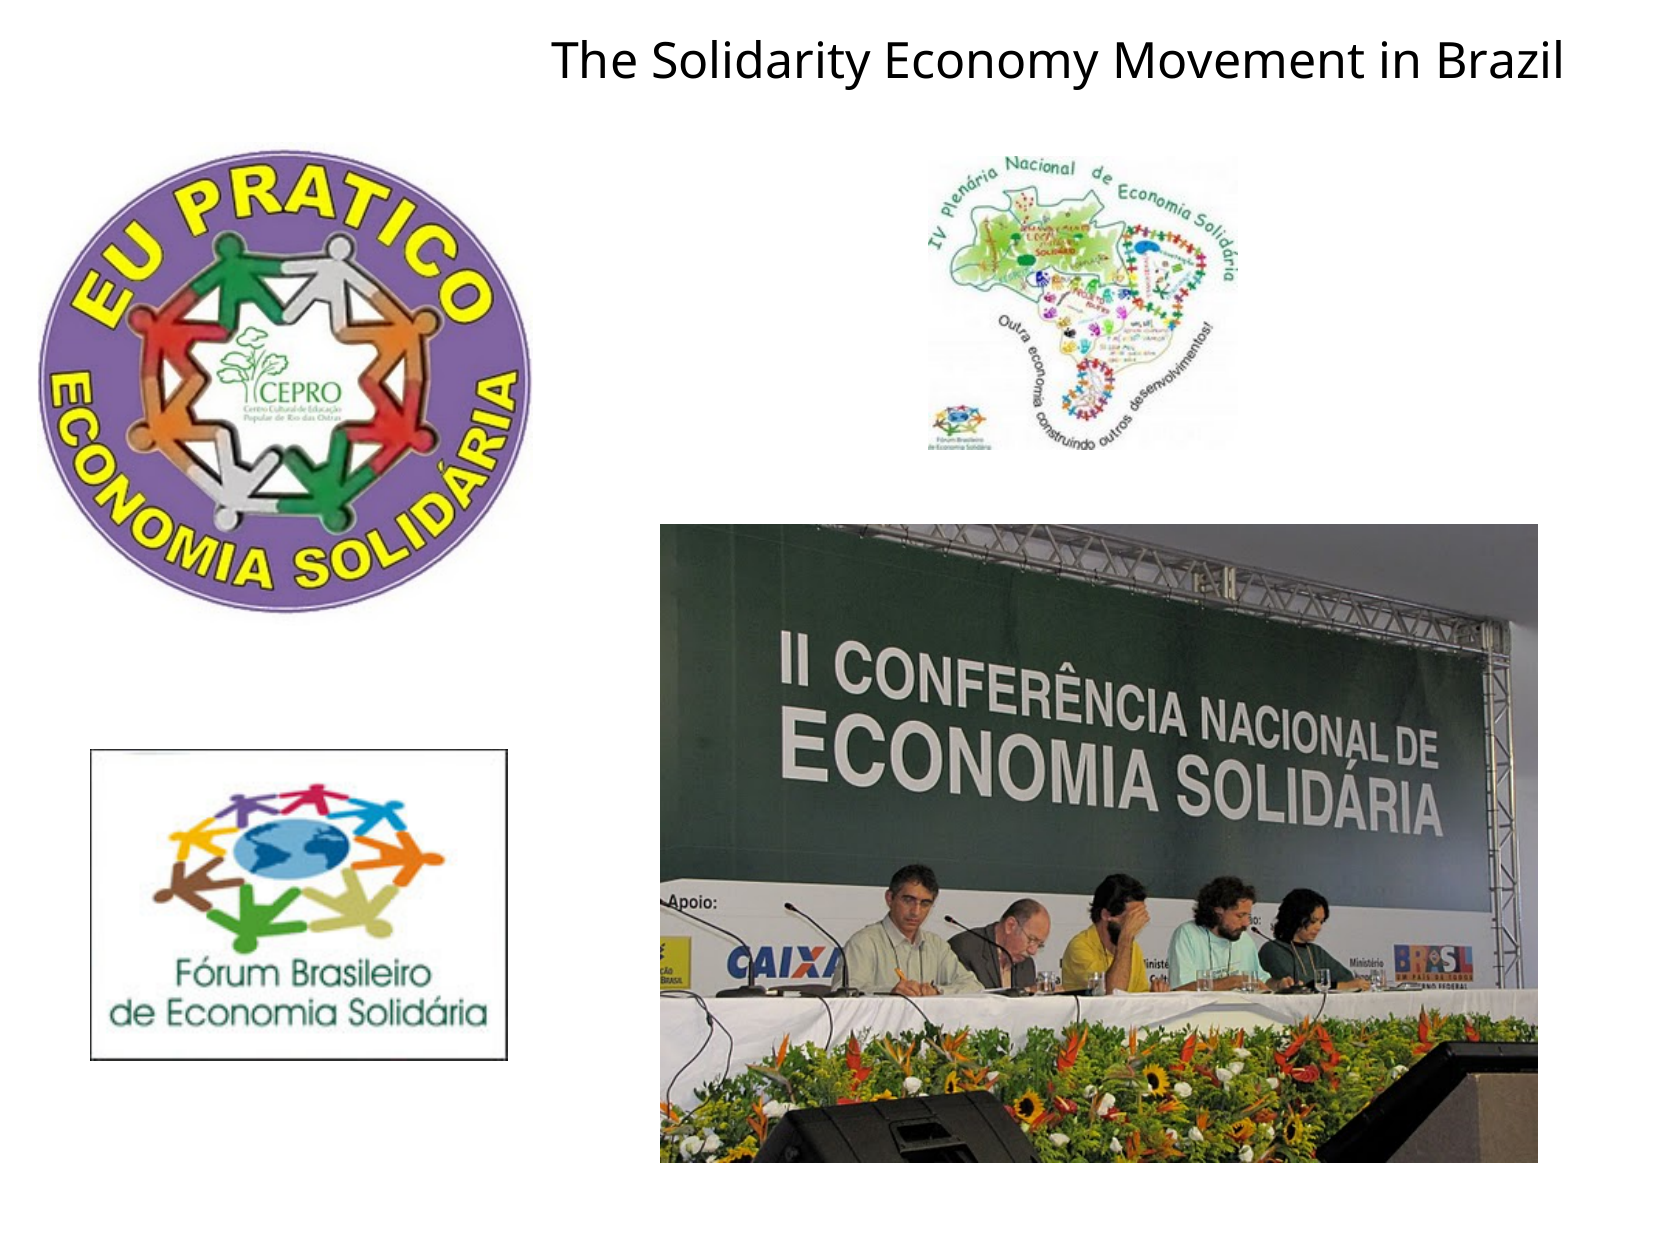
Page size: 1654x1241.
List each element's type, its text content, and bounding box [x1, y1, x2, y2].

picture [928, 156, 1238, 451]
picture [660, 524, 1538, 1163]
picture [90, 749, 508, 1061]
text_box The Solidarity Economy Movement in Brazil [536, 25, 1212, 101]
picture [37, 142, 533, 638]
